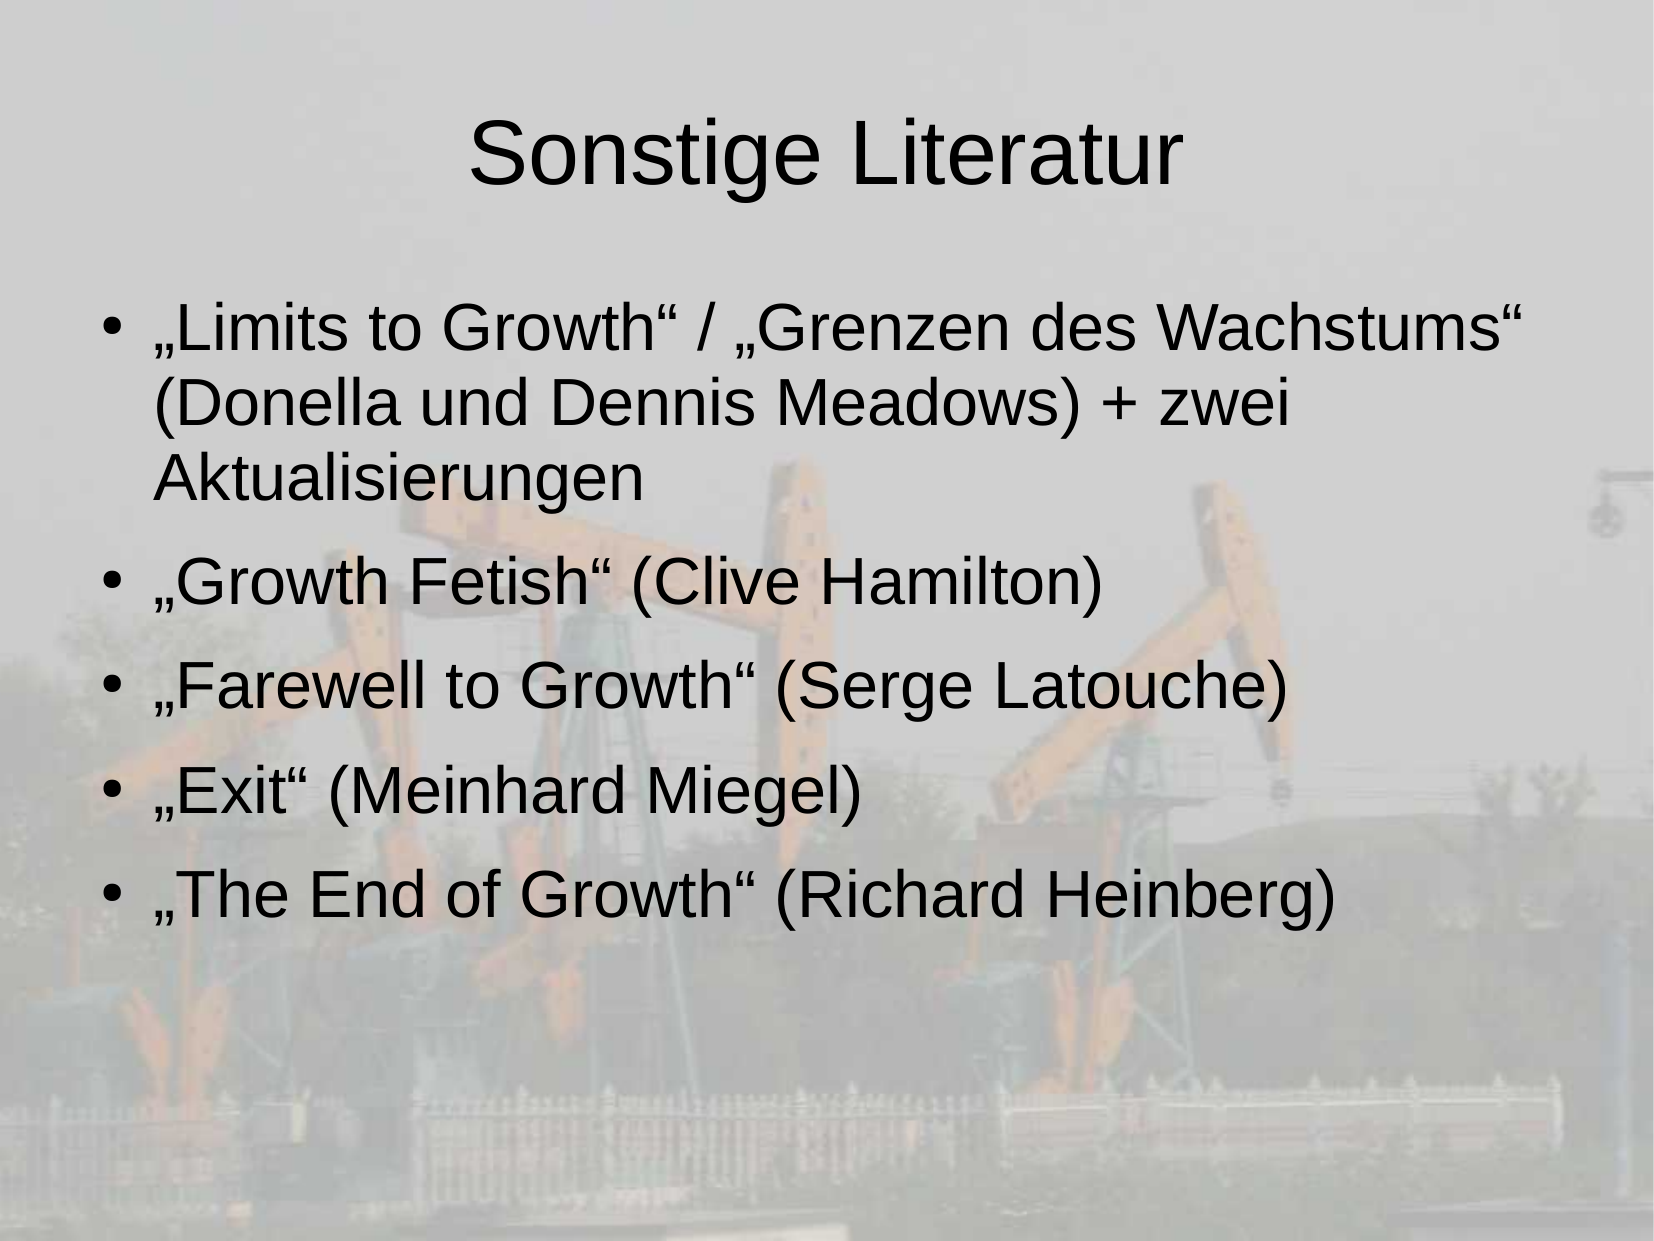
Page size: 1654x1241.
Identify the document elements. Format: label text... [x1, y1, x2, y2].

list „Limits to Growth“ / „Grenzen des Wachstums“ (Donella und Dennis Meadows) + zwei Aktualisierungen „Growth Fetish“ (Clive Hamilton) „Farewell to Growth“ (Serge Latouche) „Exit“ (Meinhard Miegel) „The End of Growth“ (Richard Heinberg) [82, 290, 1571, 1109]
picture [0, 0, 1654, 1241]
title Sonstige Literatur [82, 49, 1571, 257]
